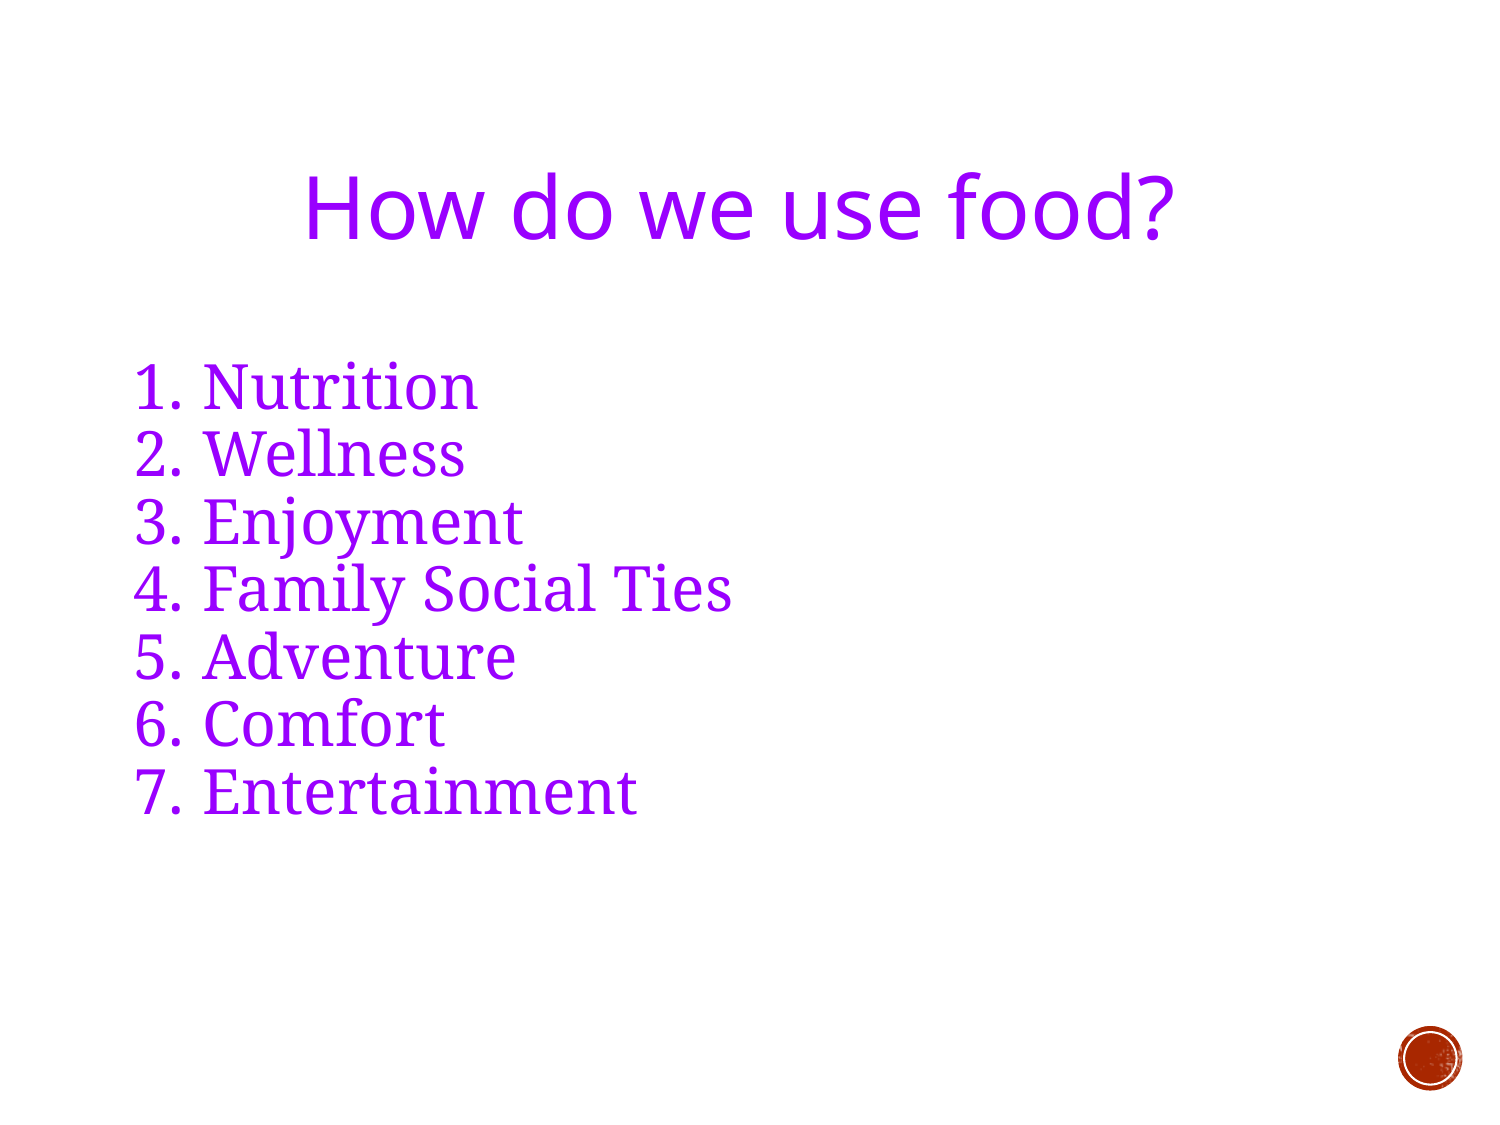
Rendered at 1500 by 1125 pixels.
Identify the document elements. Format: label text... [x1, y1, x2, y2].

list Nutrition Wellness Enjoyment Family Social Ties Adventure Comfort Entertainment [112, 348, 1388, 1013]
title How do we use food? [112, 79, 1388, 344]
picture [1398, 1026, 1463, 1091]
